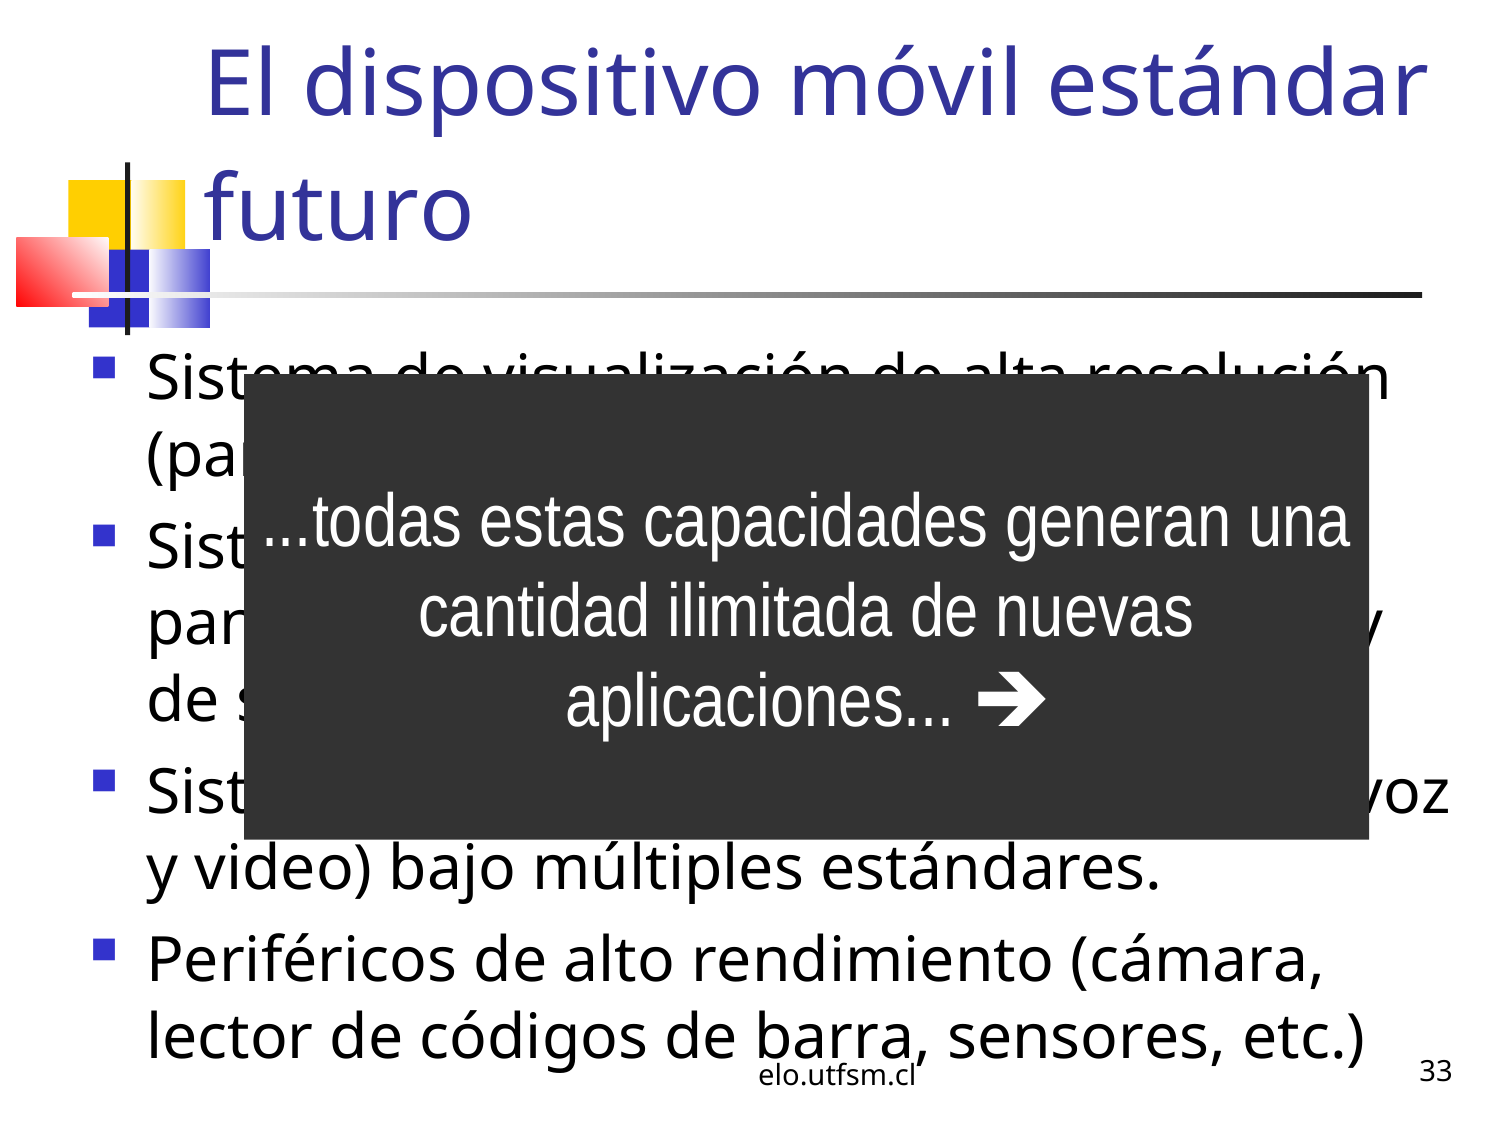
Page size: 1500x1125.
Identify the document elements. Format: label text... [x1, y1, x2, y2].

text_box <number> [1155, 1024, 1468, 1100]
text_box elo.utfsm.cl [599, 1024, 1075, 1100]
title El dispositivo móvil estándar futuro [188, 35, 1468, 276]
list Sistema de visualización de alta resolución (pantallas, mini proyectores) Sistemas avanzados de entrada (teclados, pantallas táctiles, reconocimiento de voz y de señas, etc.) Sistemas de comunicación digital (datos, voz y video) bajo múltiples estándares. Periféricos de alto rendimiento (cámara, lector de códigos de barra, sensores, etc.) [75, 331, 1469, 1055]
text_box ...todas estas capacidades generan una cantidad ilimitada de nuevas aplicaciones...  [244, 374, 1370, 840]
